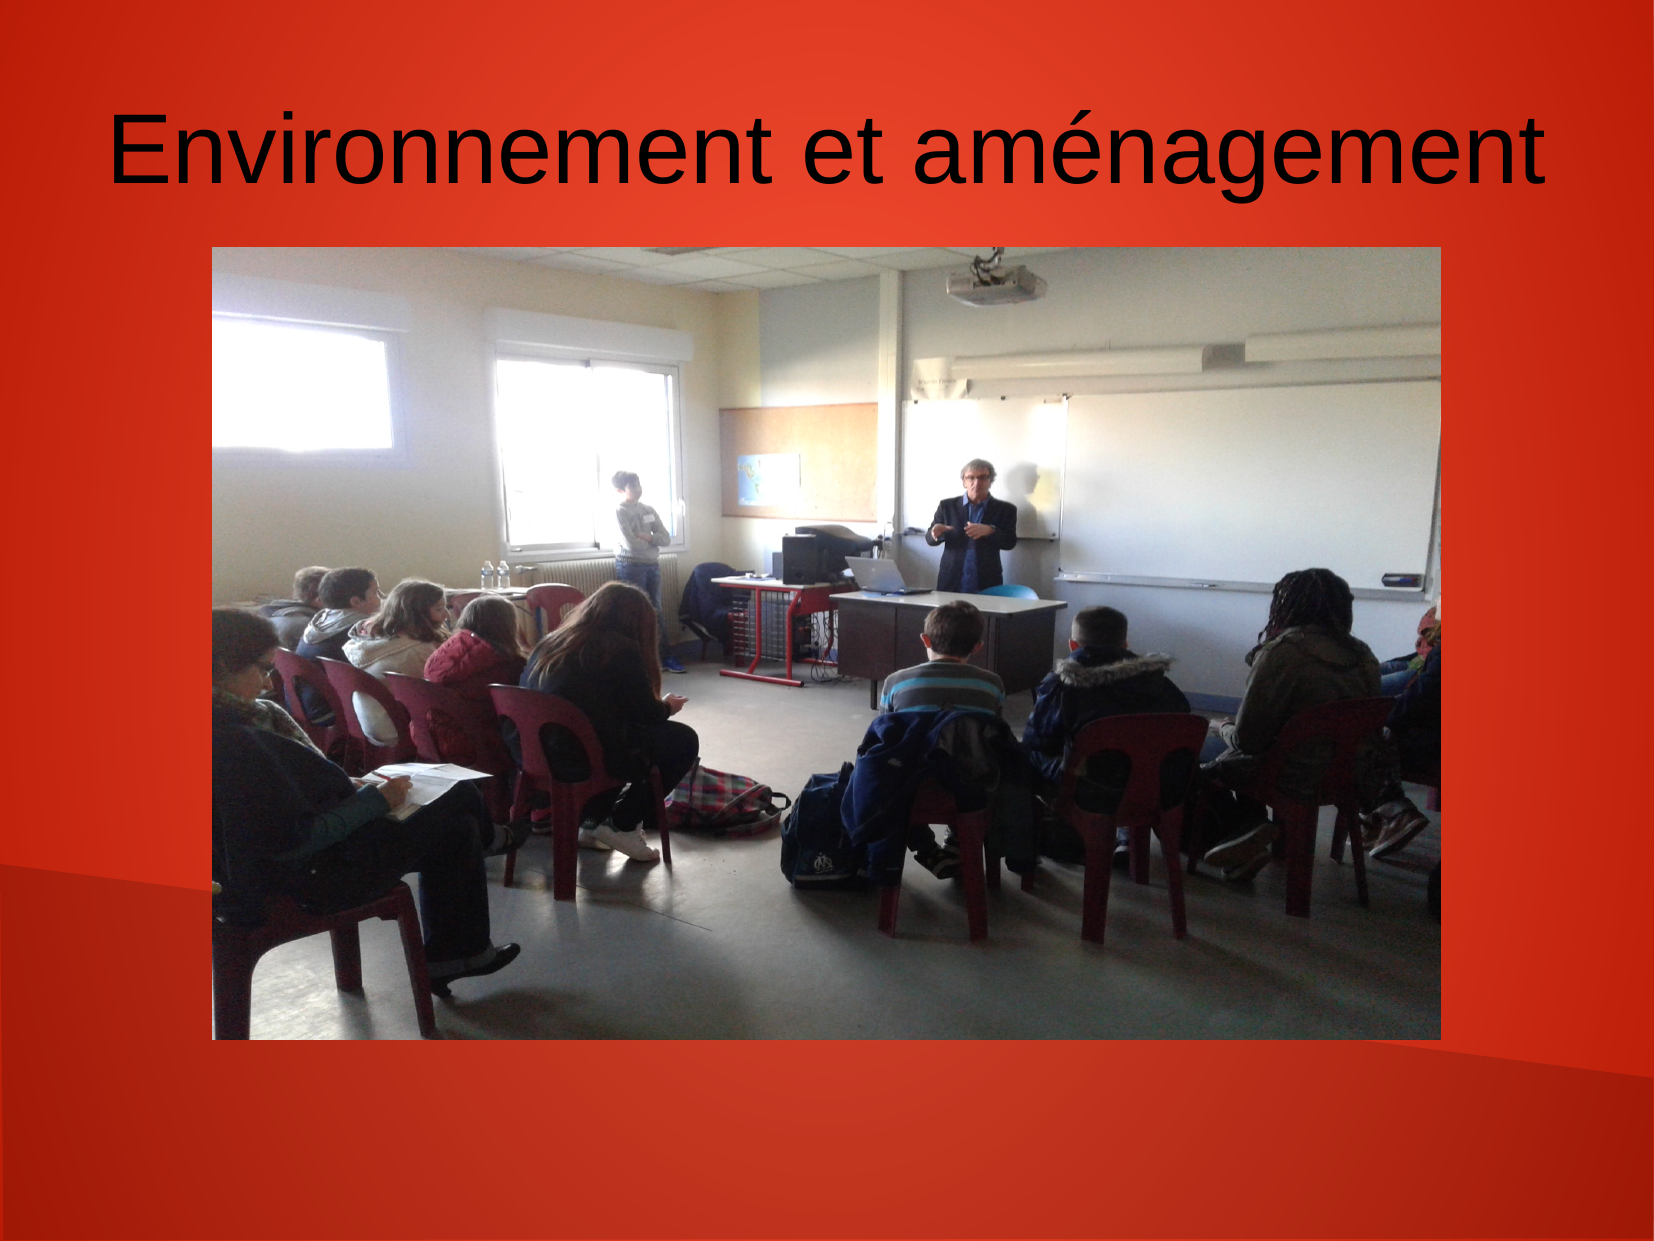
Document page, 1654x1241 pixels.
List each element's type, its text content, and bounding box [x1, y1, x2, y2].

title Environnement et aménagement [82, 47, 1571, 252]
picture [212, 247, 1441, 1040]
